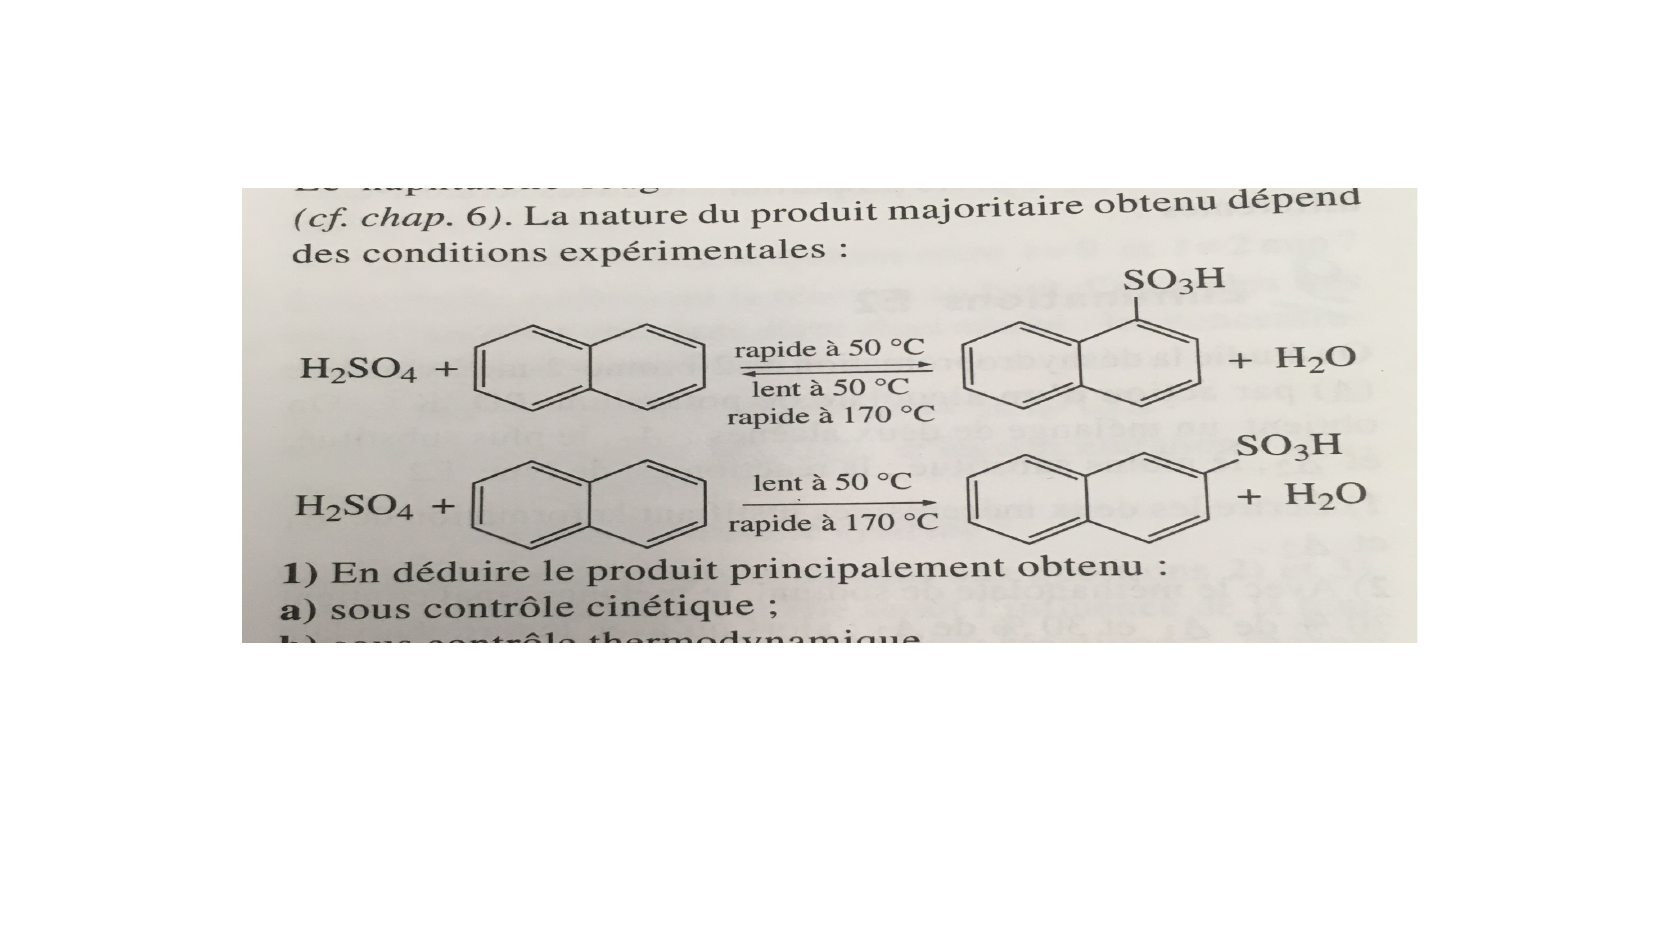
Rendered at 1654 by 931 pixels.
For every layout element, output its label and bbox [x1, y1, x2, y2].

picture [242, 188, 1418, 643]
